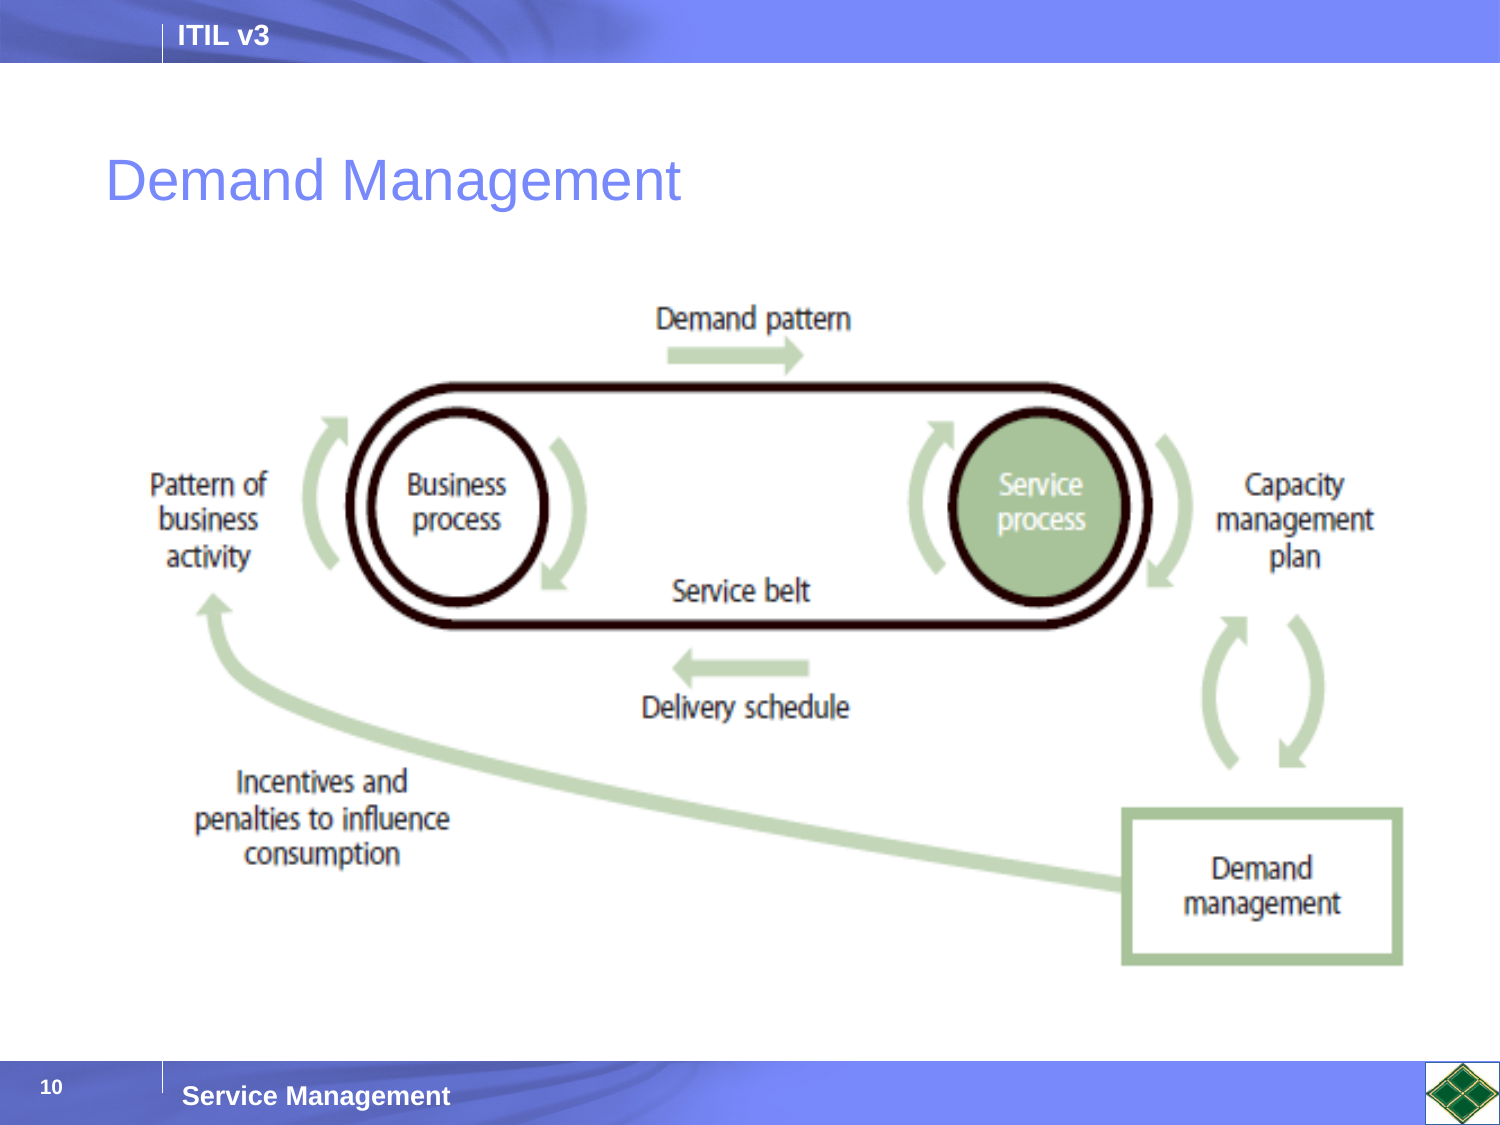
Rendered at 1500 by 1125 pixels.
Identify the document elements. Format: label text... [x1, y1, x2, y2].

picture [141, 283, 1406, 969]
picture [0, 1061, 1500, 1125]
text_box Demand Management [90, 121, 1443, 221]
picture [0, 0, 1500, 63]
text_box <číslo> [25, 1066, 191, 1119]
picture [1426, 1063, 1499, 1124]
